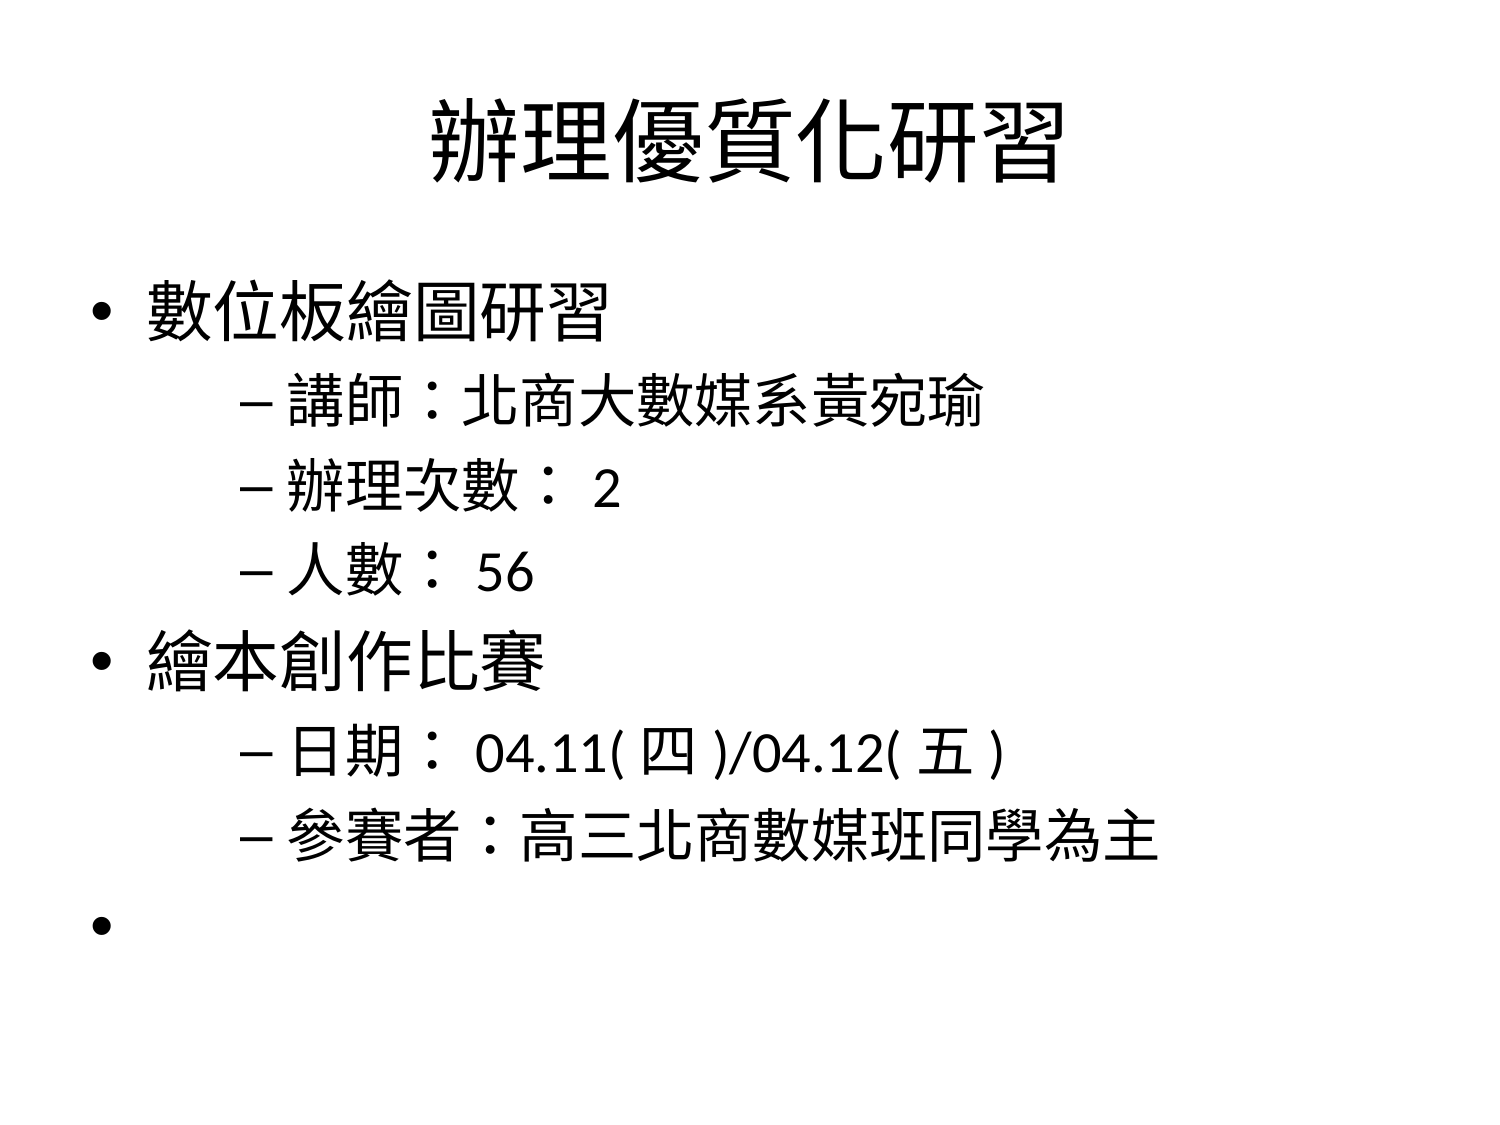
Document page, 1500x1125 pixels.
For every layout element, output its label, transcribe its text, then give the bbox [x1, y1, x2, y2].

list 數位板繪圖研習 講師：北商大數媒系黃宛瑜 辦理次數：2 人數：56 繪本創作比賽 日期：04.11(四)/04.12(五) 參賽者：高三北商數媒班同學為主 [75, 262, 1426, 1005]
title 辦理優質化研習 [75, 45, 1426, 233]
